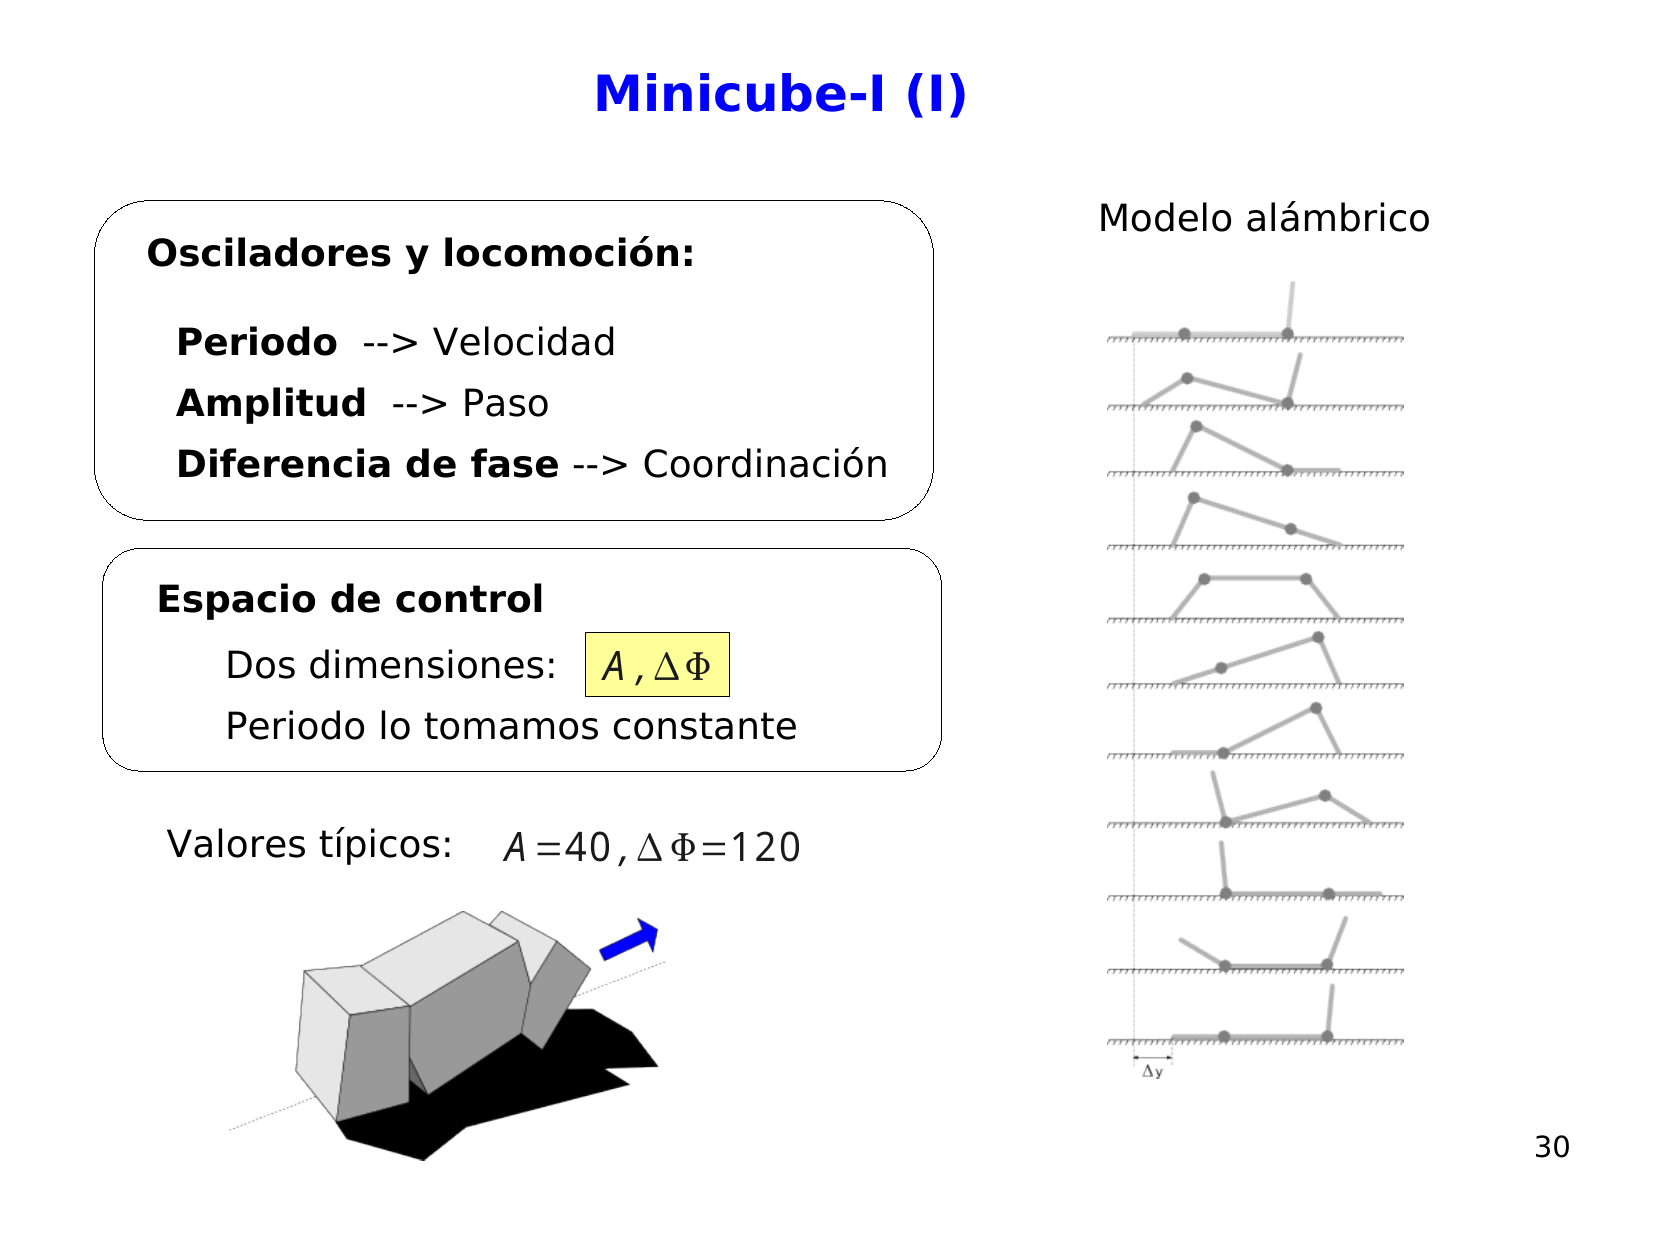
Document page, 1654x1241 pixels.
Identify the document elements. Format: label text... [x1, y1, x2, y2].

text_box Dos dimensiones: Periodo lo tomamos constante [198, 636, 839, 756]
text_box Osciladores y locomoción: [131, 224, 712, 284]
picture [229, 911, 667, 1161]
text_box Periodo --> Velocidad Amplitud --> Paso Diferencia de fase --> Coordinación [149, 313, 930, 495]
picture [1107, 281, 1404, 1079]
text_box Modelo alámbrico [1083, 189, 1447, 249]
text_box Minicube-I (I) [578, 57, 984, 131]
text_box Valores típicos: [151, 814, 469, 874]
text_box [585, 632, 730, 636]
text_box Espacio de control [141, 570, 560, 629]
chart [492, 822, 812, 871]
chart [591, 641, 722, 690]
